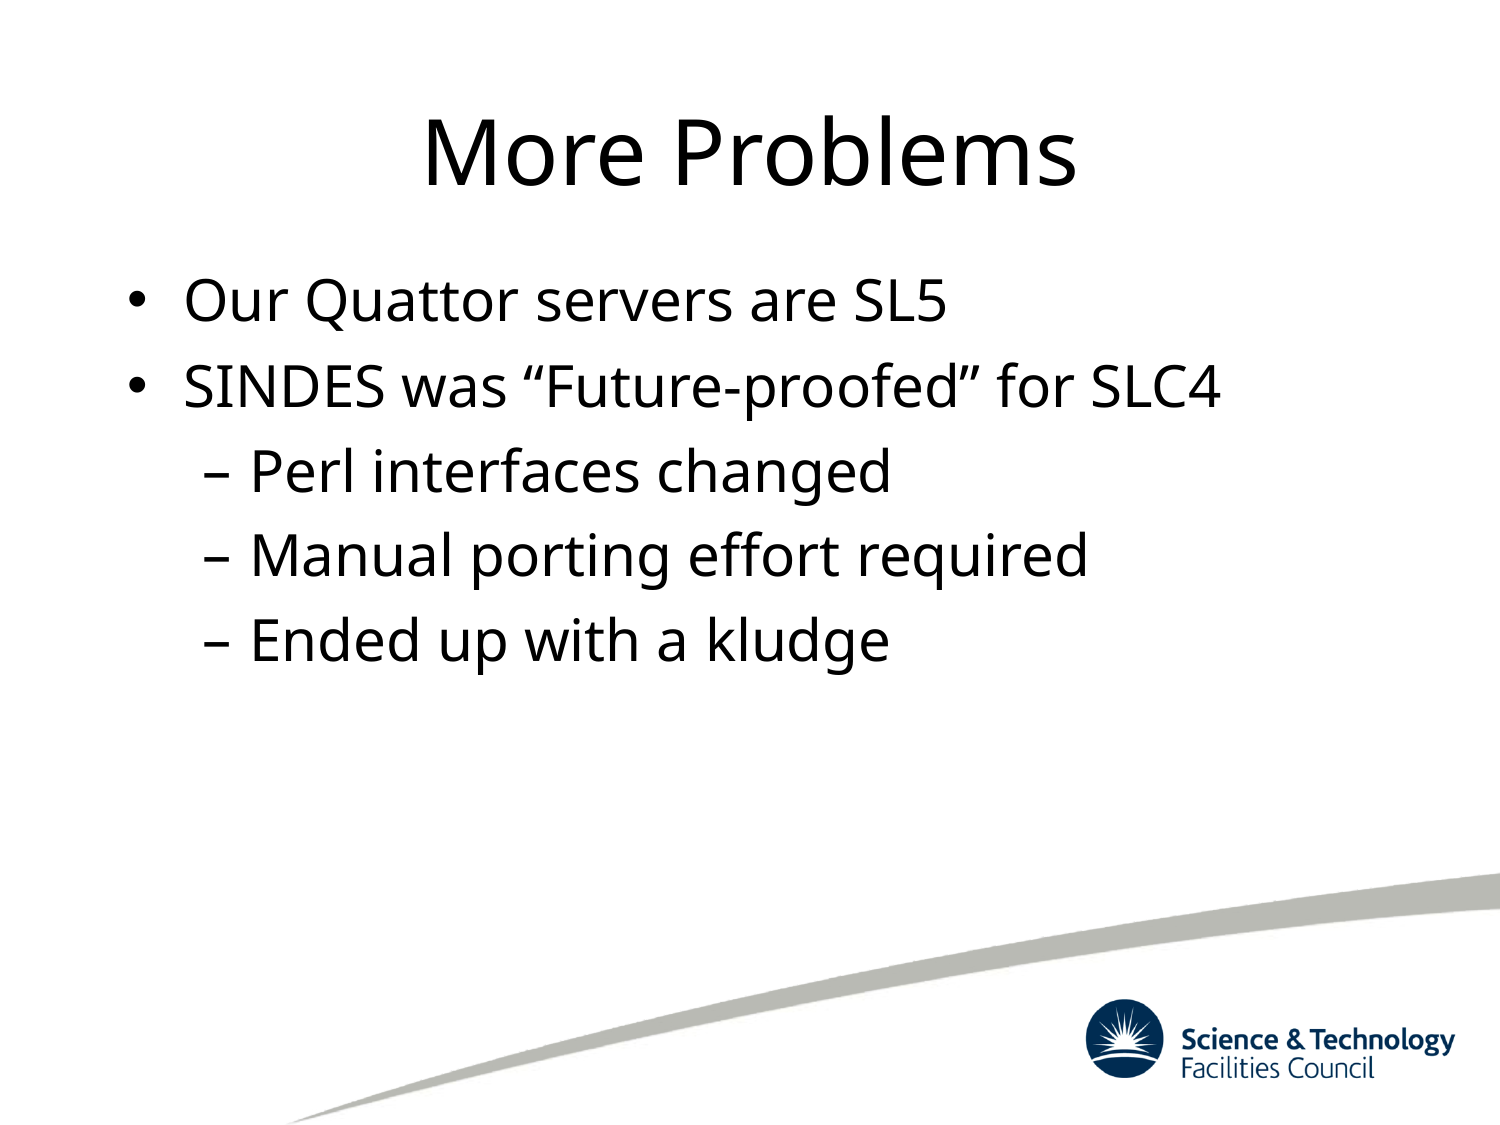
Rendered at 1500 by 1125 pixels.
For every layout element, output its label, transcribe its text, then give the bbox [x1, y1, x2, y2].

title More Problems [112, 30, 1388, 255]
picture [278, 872, 1500, 1125]
list Our Quattor servers are SL5 SINDES was “Future-proofed” for SLC4 Perl interfaces changed Manual porting effort required Ended up with a kludge [112, 255, 1388, 998]
